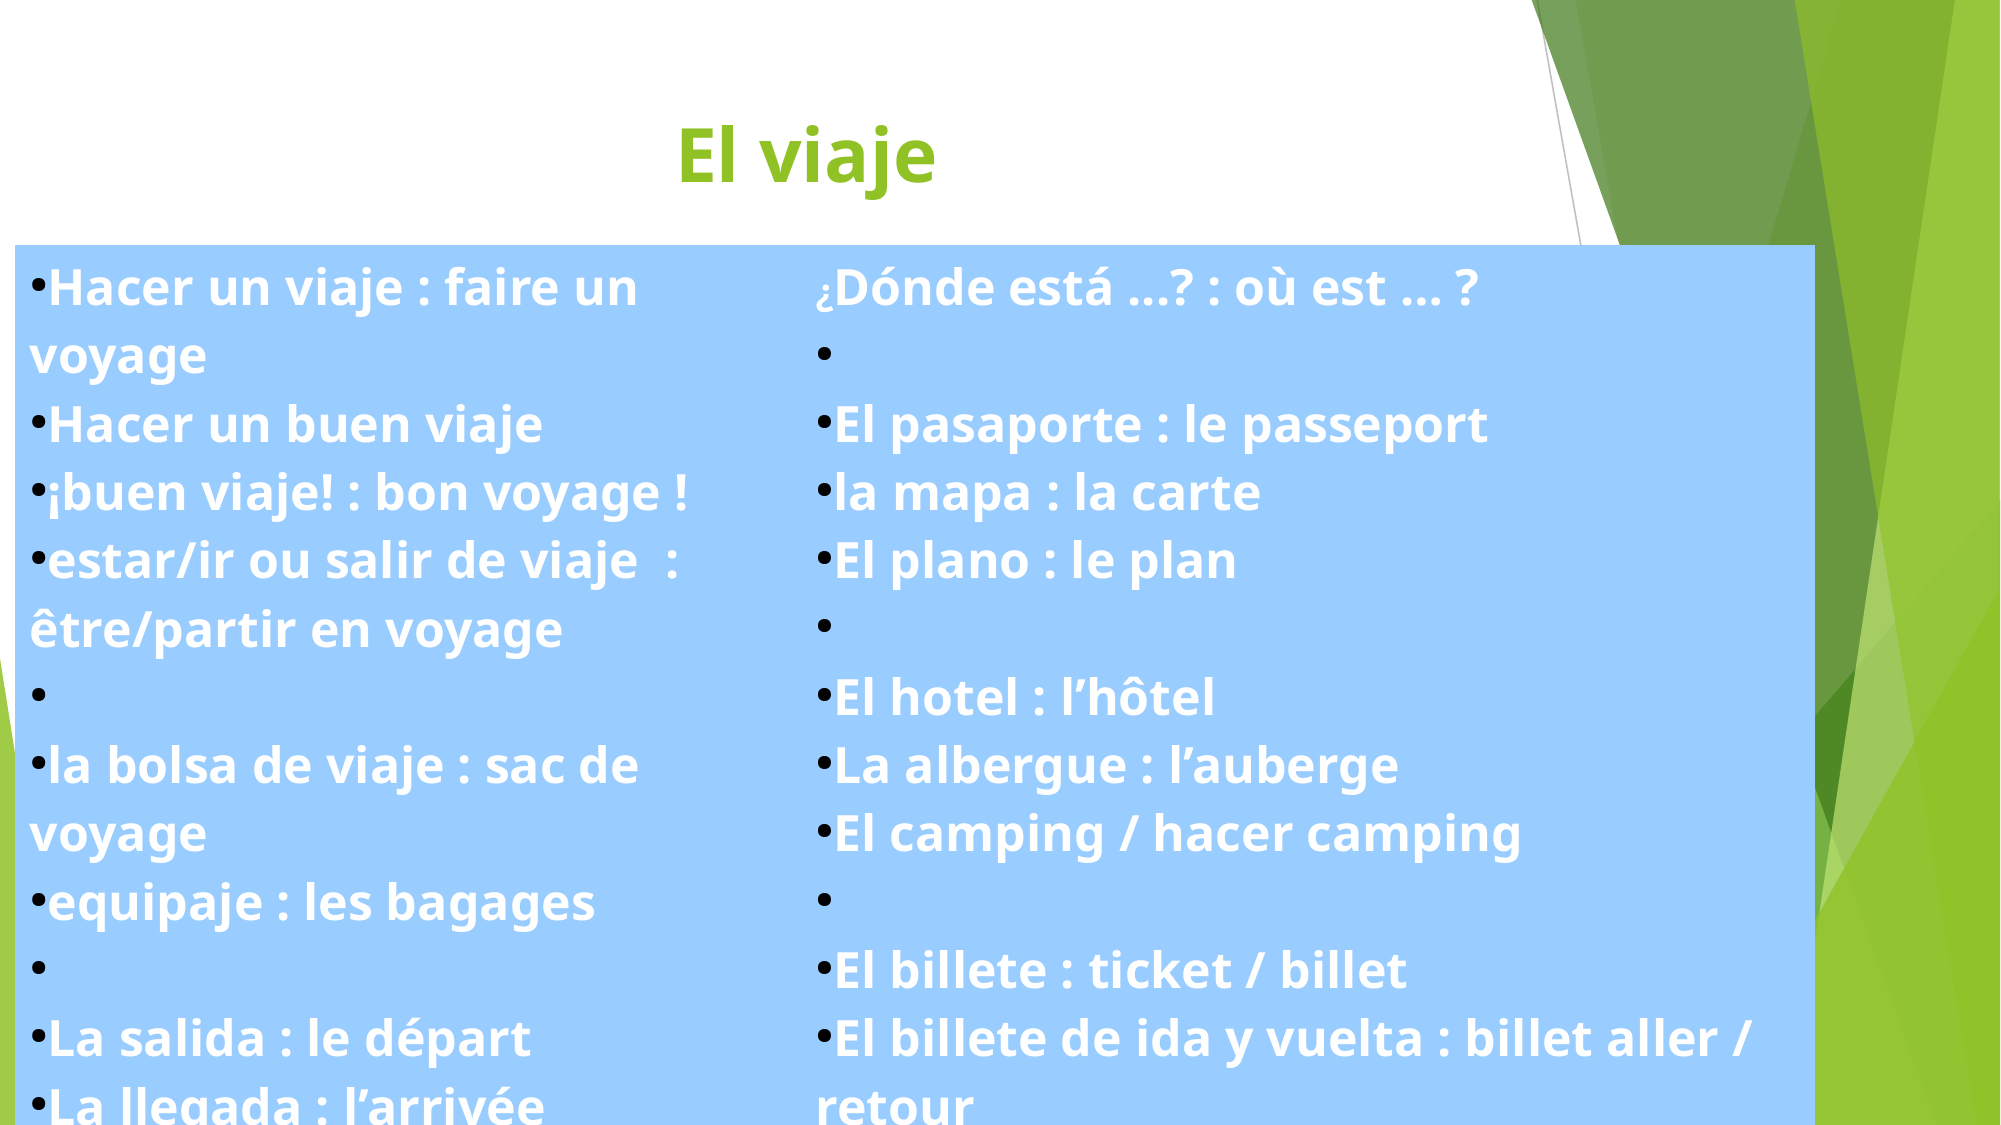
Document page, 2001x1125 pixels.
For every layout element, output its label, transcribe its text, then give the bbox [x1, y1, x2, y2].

title El viaje [111, 99, 1522, 216]
table_header Hacer un viaje : faire un voyage Hacer un buen viaje ¡buen viaje! : bon voyage ! estar/ir ou salir de viaje : être/partir en voyage la bolsa de viaje : sac de voyage equipaje : les bagages La salida : le départ La llegada : l’arrivée El horario : l’horaire [15, 245, 801, 1125]
table_header ¿Dónde está ...? : où est … ? El pasaporte : le passeport la mapa : la carte El plano : le plan El hotel : l’hôtel La albergue : l’auberge El camping / hacer camping El billete : ticket / billet El billete de ida y vuelta : billet aller / retour [801, 245, 1815, 1125]
